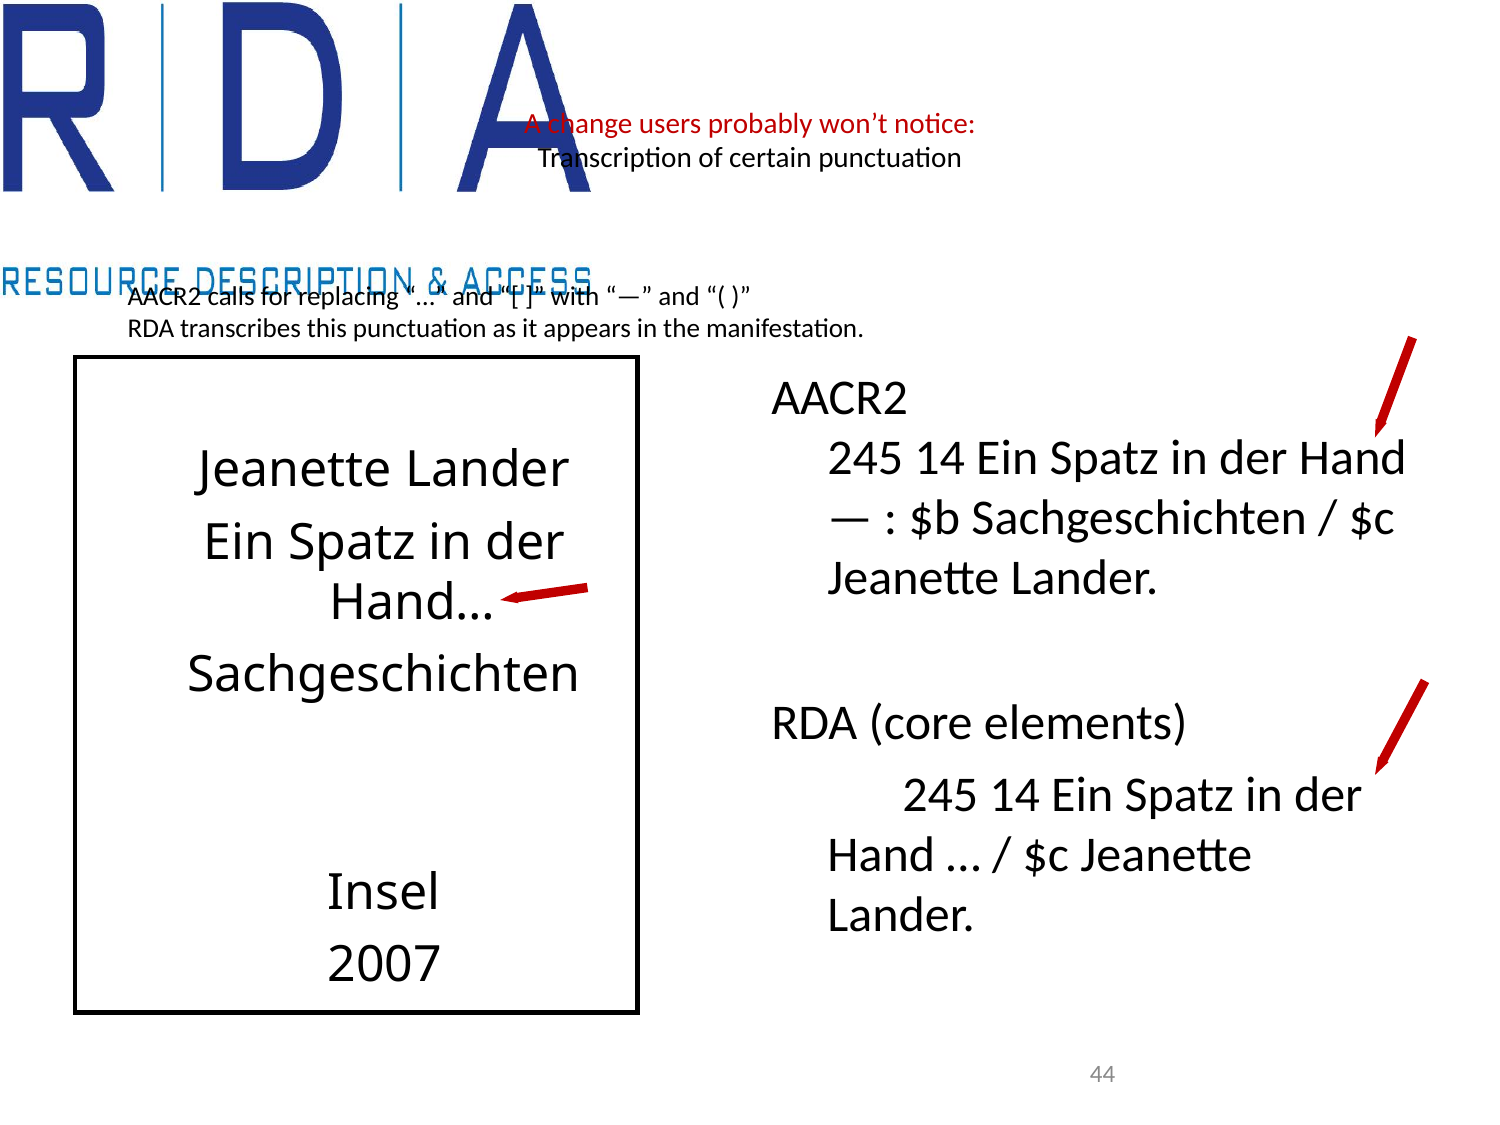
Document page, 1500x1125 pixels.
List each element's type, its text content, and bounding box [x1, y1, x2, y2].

list AACR2 245 14 Ein Spatz in der Hand— : $b Sachgeschichten / $c Jeanette Lander. RDA (core elements) 245 14 Ein Spatz in der Hand … / $c Jeanette Lander. [699, 356, 1426, 1005]
text_box 44 [1074, 1042, 1426, 1103]
title A change users probably won’t notice: Transcription of certain punctuation [75, 45, 1426, 233]
list AACR2 calls for replacing “…” and “[ ]” with “—” and “( )” RDA transcribes this punctuation as it appears in the manifestation. [112, 237, 1463, 351]
list Jeanette Lander Ein Spatz in der Hand… Sachgeschichten Insel 2007 [75, 356, 638, 1013]
